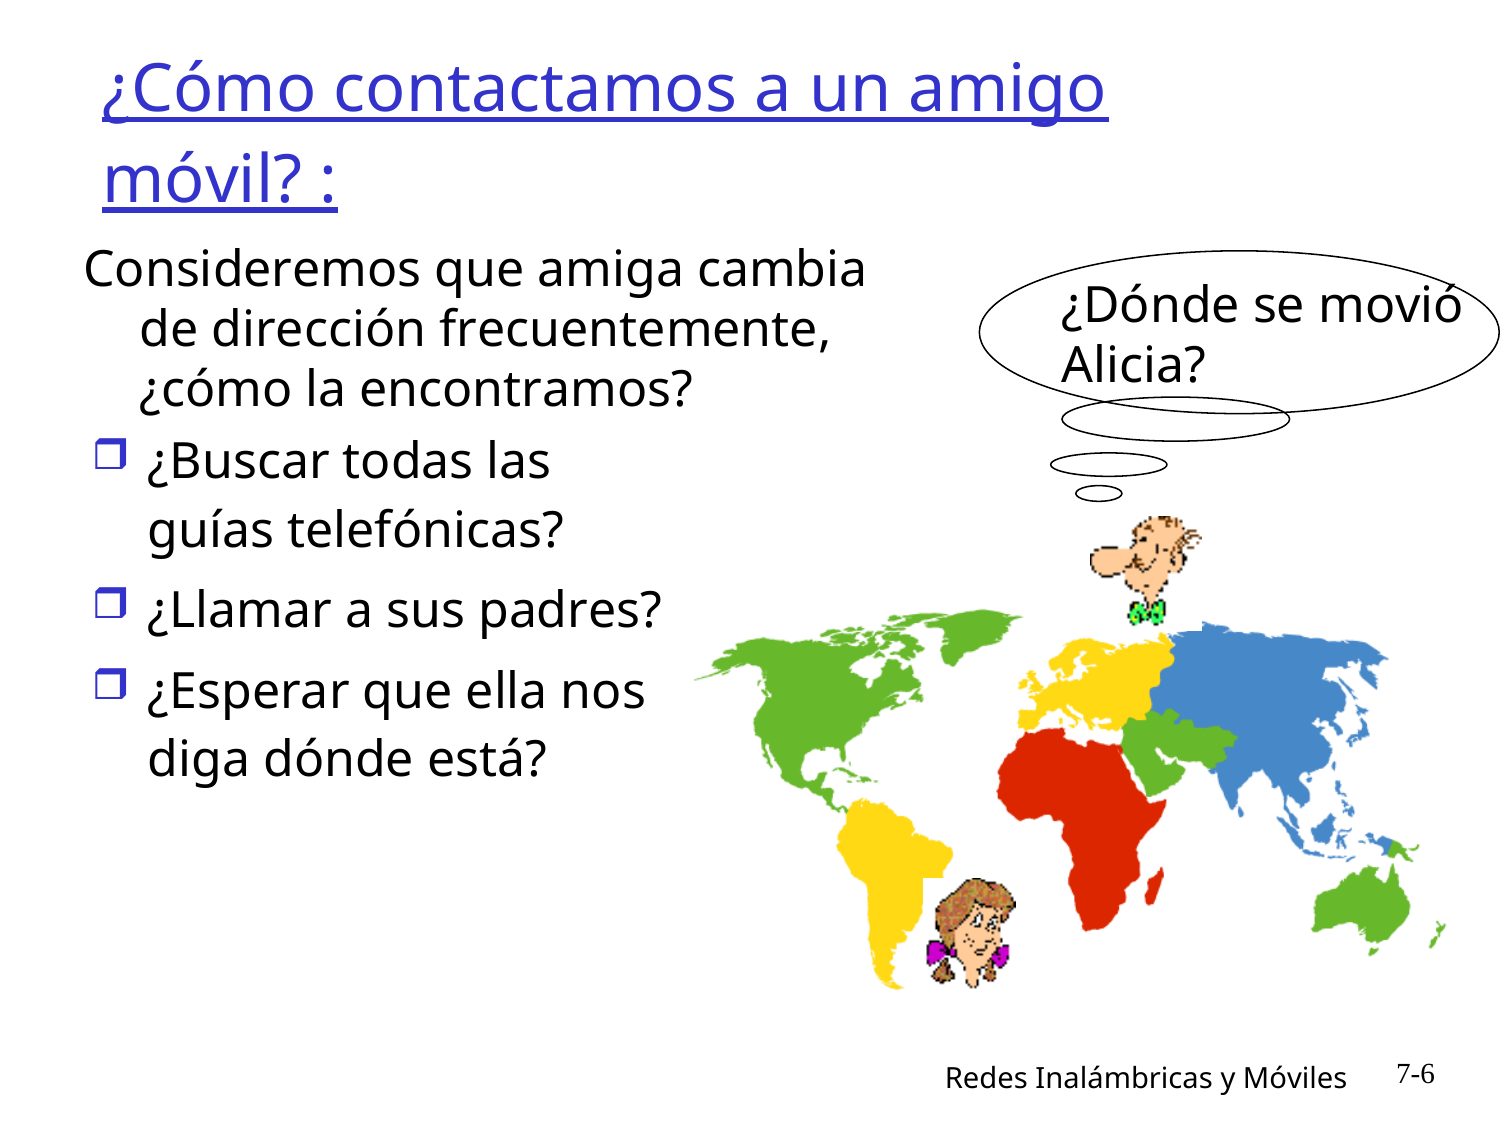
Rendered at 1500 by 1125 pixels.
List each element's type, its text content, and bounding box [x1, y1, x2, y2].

text_box ¿Dónde se movió Alicia? [1387, 364, 1481, 401]
title ¿Cómo contactamos a un amigo móvil? : [87, 37, 1363, 225]
text_box ¿Dónde se movió Alicia? [1046, 265, 1481, 401]
text_box ¿Dónde se movió Alicia? [1046, 388, 1091, 401]
list ¿Buscar todas las guías telefónicas? ¿Llamar a sus padres? ¿Esperar que ella nos diga dónde está? [77, 417, 705, 824]
text_box Consideremos que amiga cambia de dirección frecuentemente, ¿cómo la encontramos? [68, 229, 942, 410]
text_box ¿Dónde se movió Alicia? [1394, 265, 1481, 300]
picture [672, 516, 1463, 1013]
